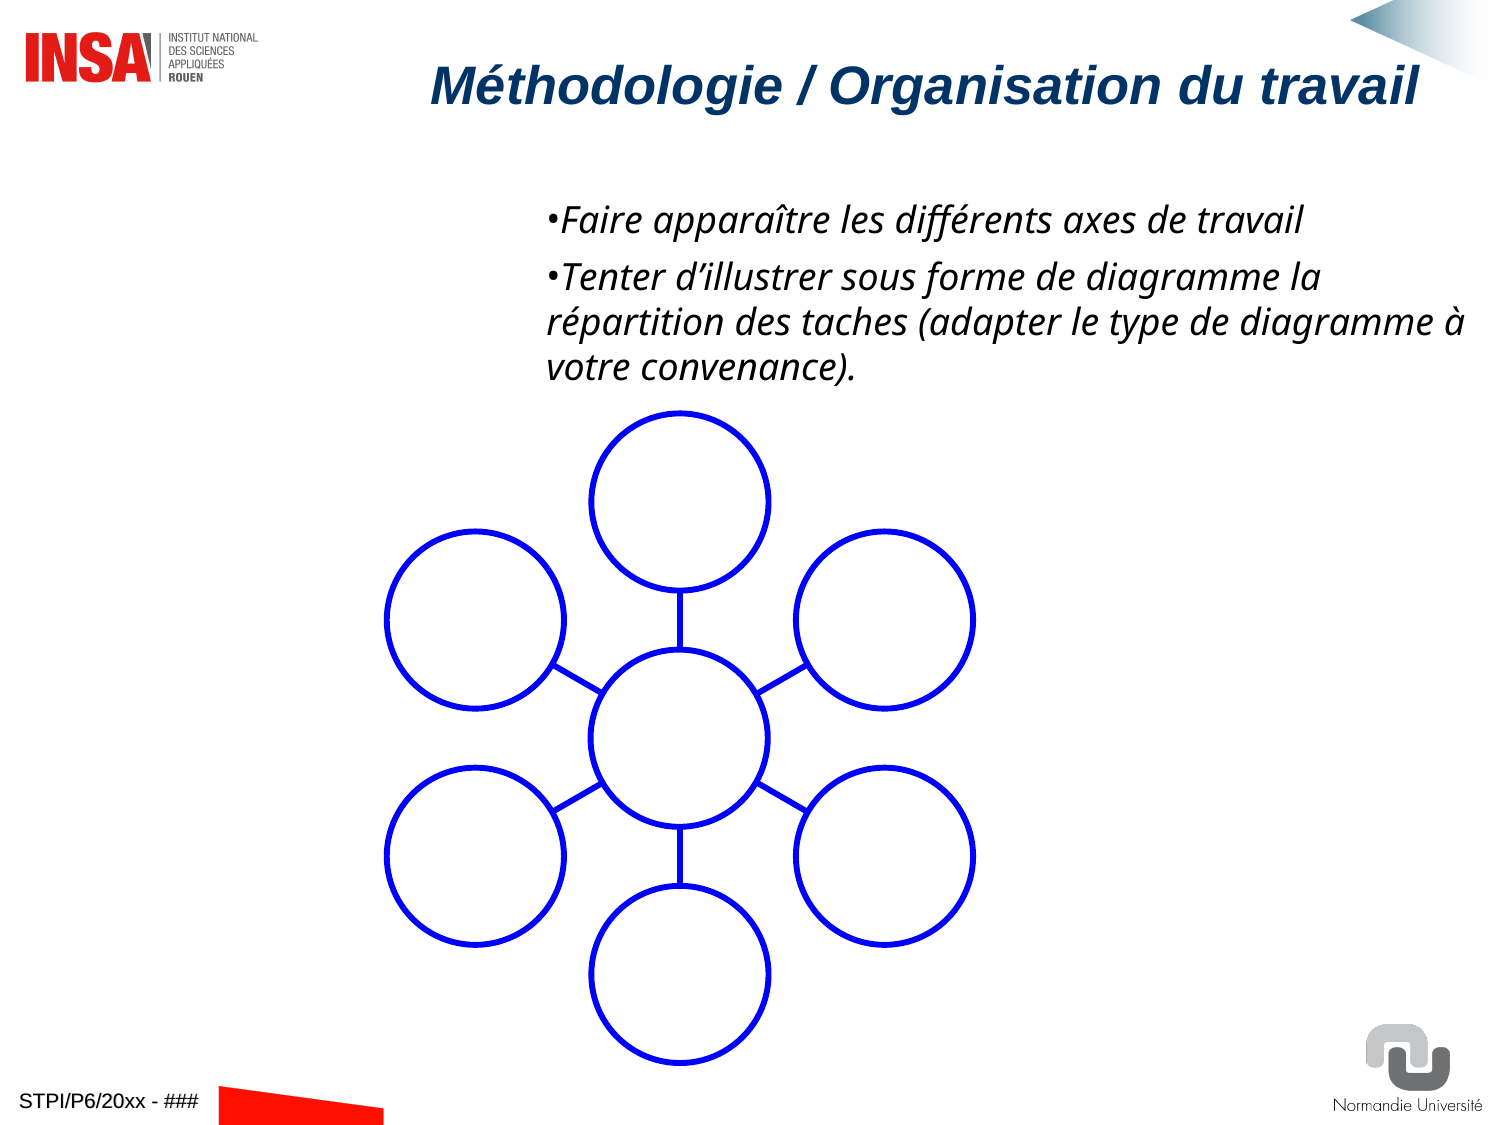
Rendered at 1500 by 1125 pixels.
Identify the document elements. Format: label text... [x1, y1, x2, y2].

text_box Faire apparaître les différents axes de travail Tenter d’illustrer sous forme de diagramme la répartition des taches (adapter le type de diagramme à votre convenance). [531, 188, 1483, 453]
picture [17, 24, 266, 89]
text_box [386, 531, 564, 709]
text_box [795, 767, 974, 945]
text_box Méthodologie / Organisation du travail [351, 42, 1500, 124]
text_box [386, 767, 564, 945]
text_box [590, 649, 768, 827]
text_box [591, 413, 769, 591]
picture [1334, 1024, 1482, 1111]
text_box [795, 531, 974, 709]
text_box [591, 885, 769, 1064]
